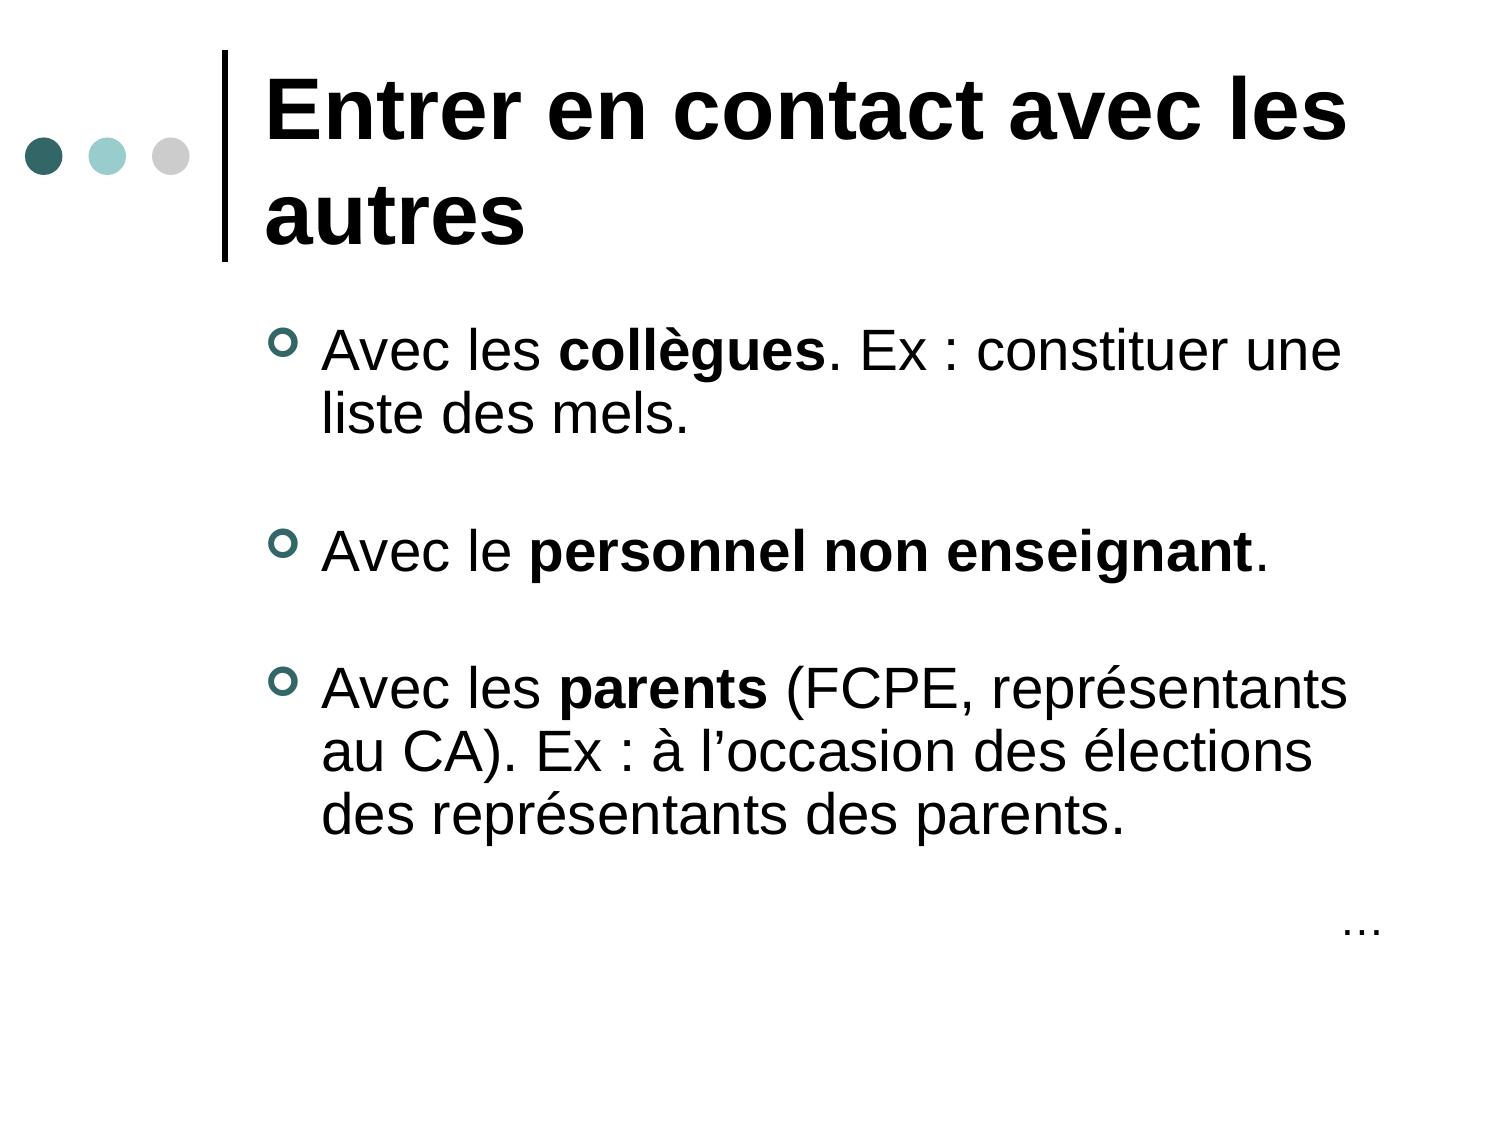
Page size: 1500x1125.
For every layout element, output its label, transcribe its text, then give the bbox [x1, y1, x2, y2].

title Entrer en contact avec les autres [249, 31, 1401, 282]
list Avec les collègues. Ex : constituer une liste des mels. Avec le personnel non enseignant. Avec les parents (FCPE, représentants au CA). Ex : à l’occasion des élections des représentants des parents. … [249, 312, 1401, 988]
